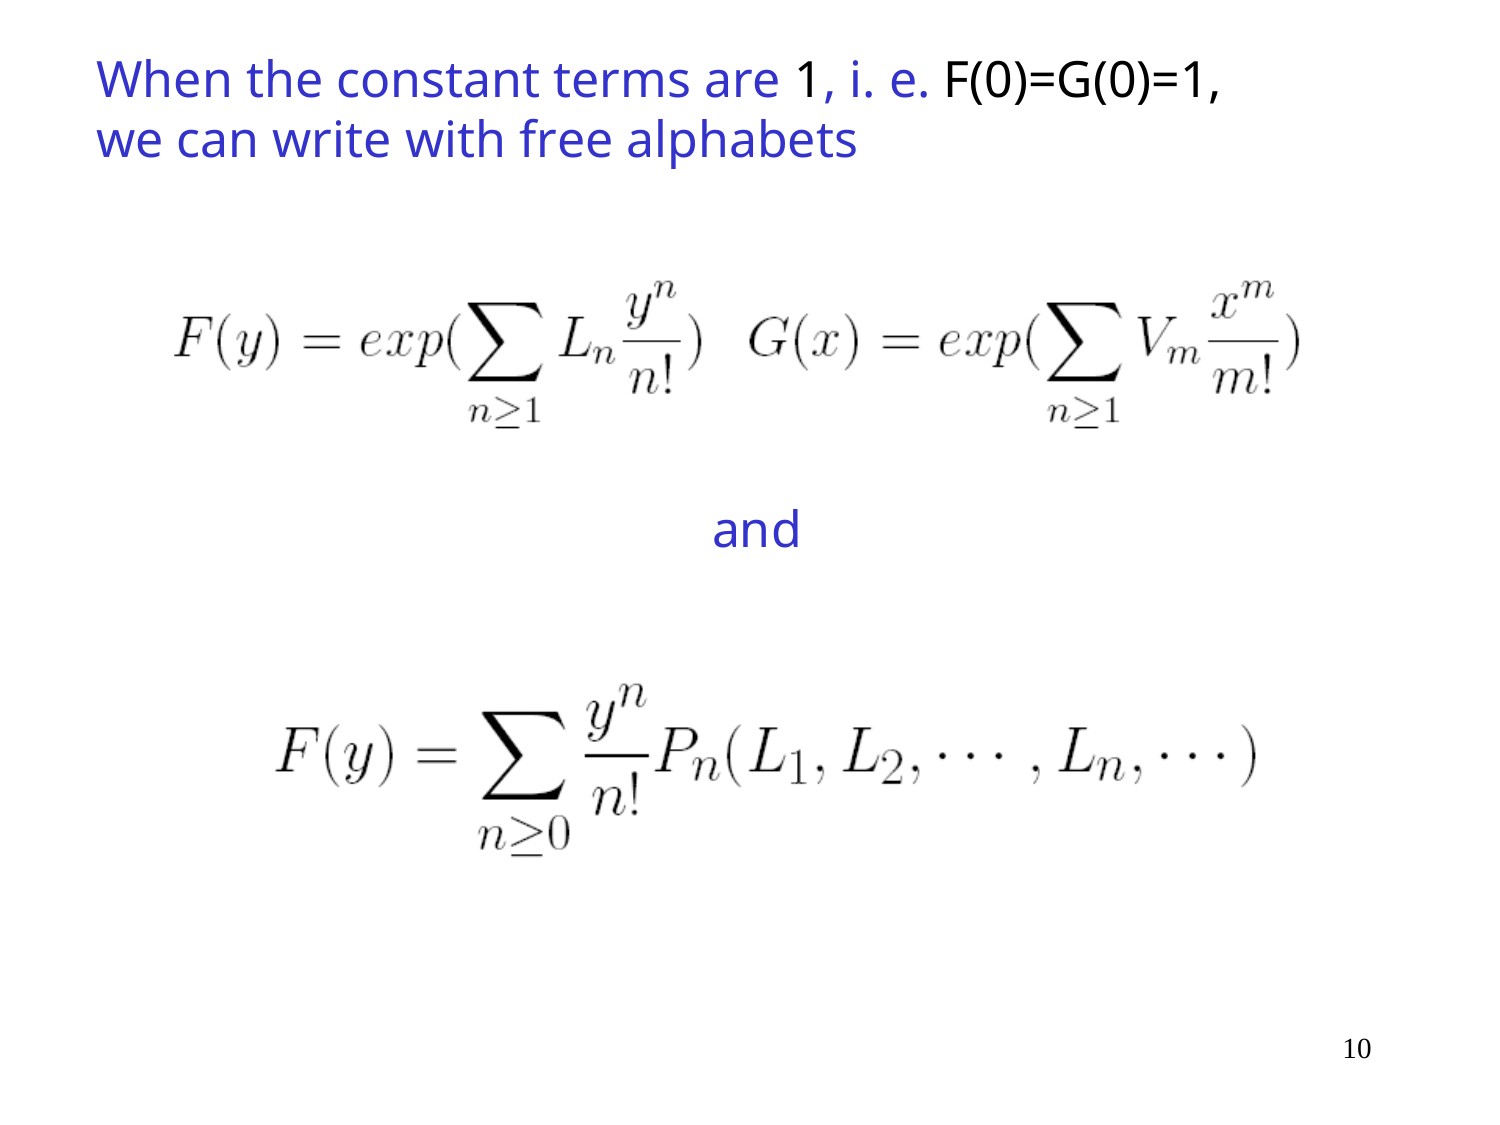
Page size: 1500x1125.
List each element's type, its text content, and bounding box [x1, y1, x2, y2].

text_box and [697, 490, 821, 566]
picture [174, 270, 1307, 438]
picture [221, 651, 1279, 876]
text_box When the constant terms are 1, i. e. F(0)=G(0)=1, we can write with free alphabets [81, 39, 1402, 175]
